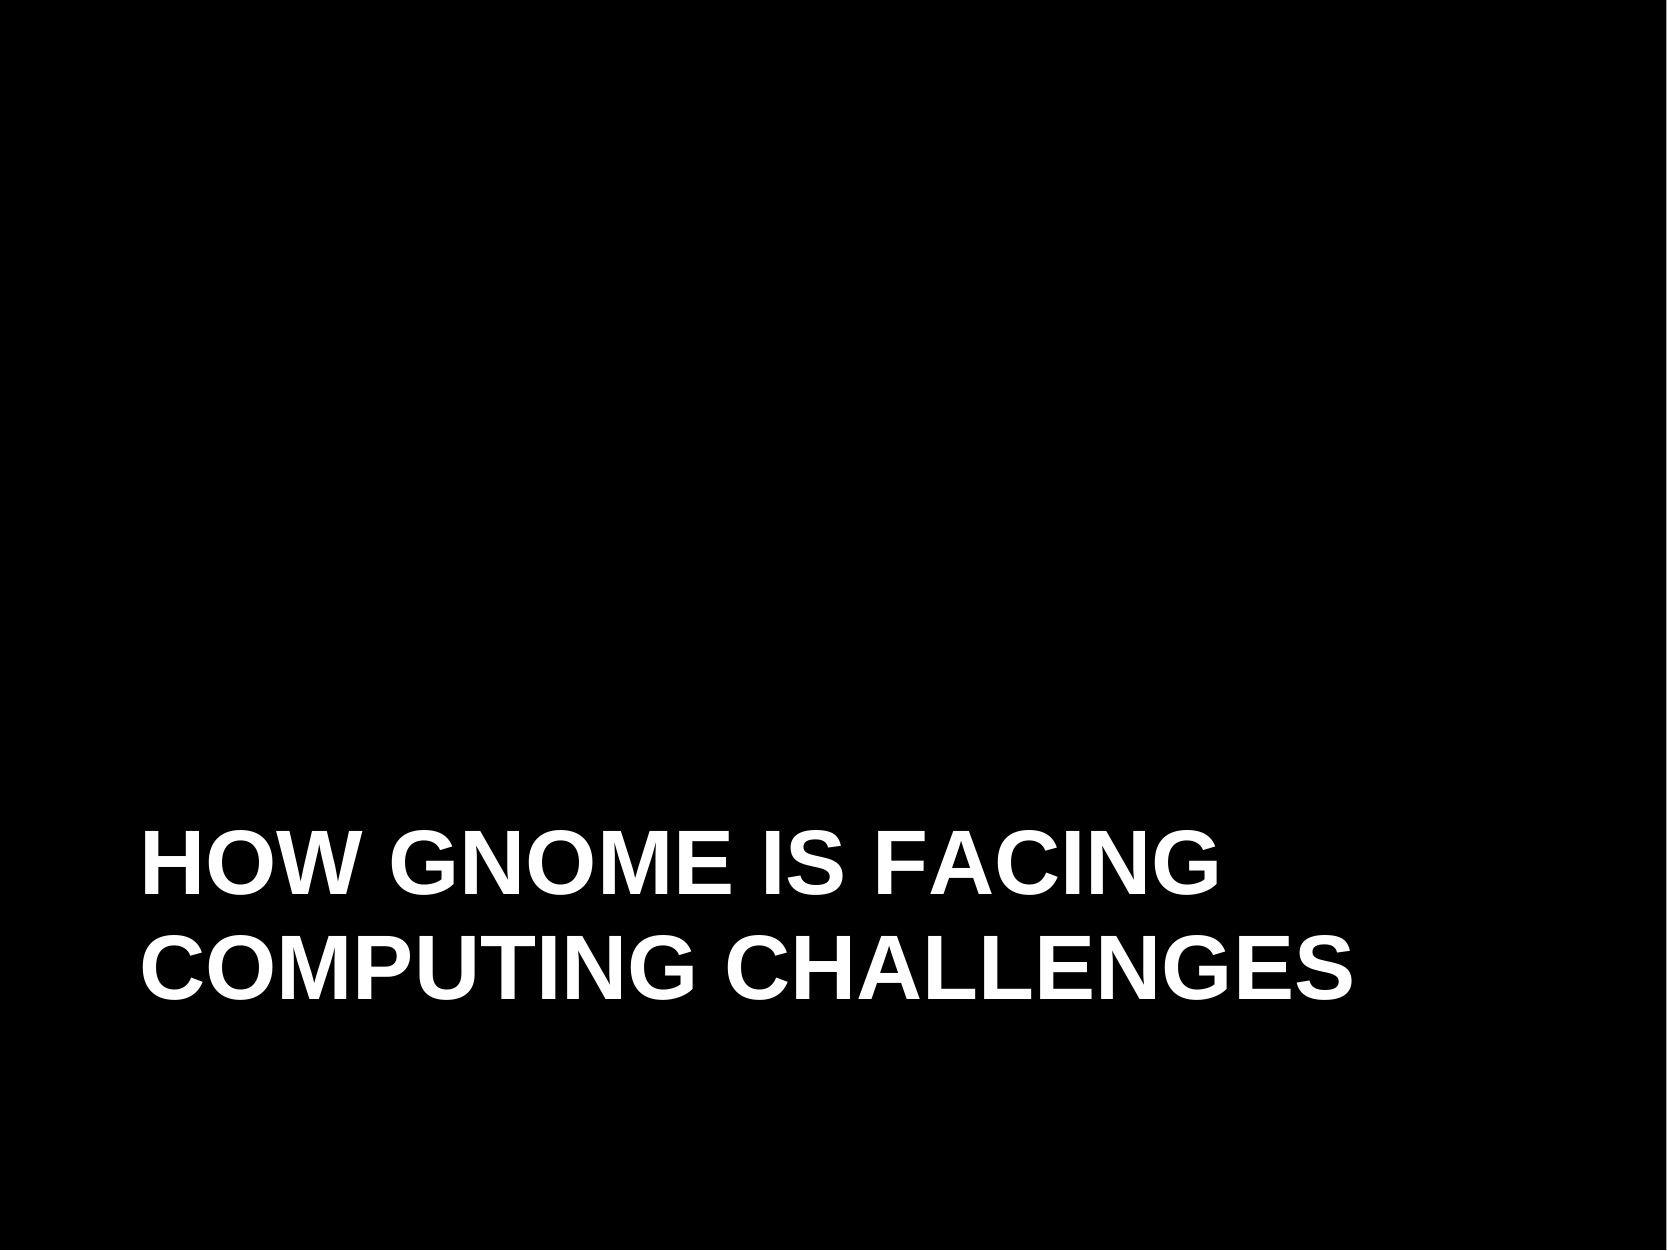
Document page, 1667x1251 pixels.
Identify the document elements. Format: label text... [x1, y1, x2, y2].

text_box HOW GNOME IS FACING COMPUTING CHALLENGES [139, 811, 1542, 1021]
